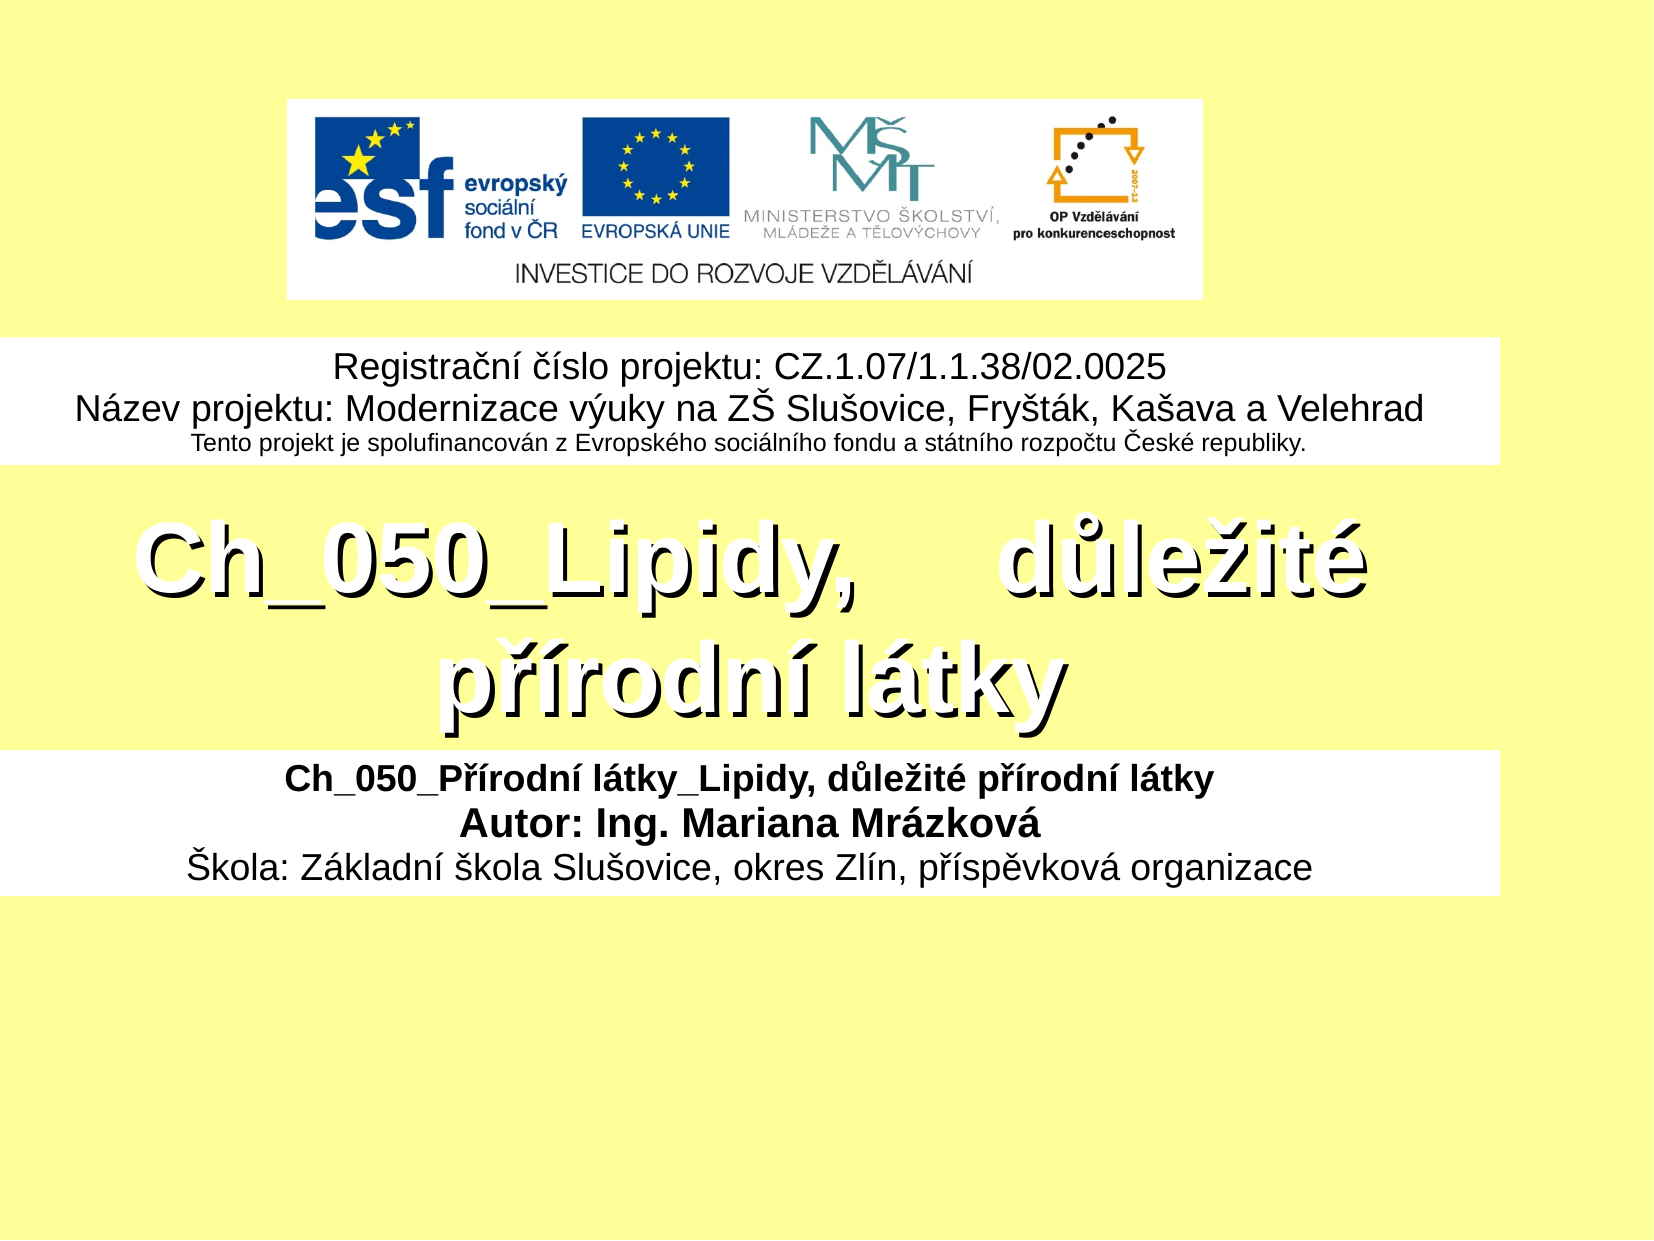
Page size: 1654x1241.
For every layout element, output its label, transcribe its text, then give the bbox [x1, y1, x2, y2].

title Ch_050_Lipidy, důležité přírodní látky [112, 484, 1388, 741]
text_box Ch_050_Přírodní látky_Lipidy, důležité přírodní látky Autor: Ing. Mariana Mrázková Škola: Základní škola Slušovice, okres Zlín, příspěvková organizace [0, 750, 1501, 896]
text_box Registrační číslo projektu: CZ.1.07/1.1.38/02.0025 Název projektu: Modernizace výuky na ZŠ Slušovice, Fryšták, Kašava a Velehrad Tento projekt je spolufinancován z Evropského sociálního fondu a státního rozpočtu České republiky. [0, 337, 1501, 465]
picture [287, 99, 1203, 300]
